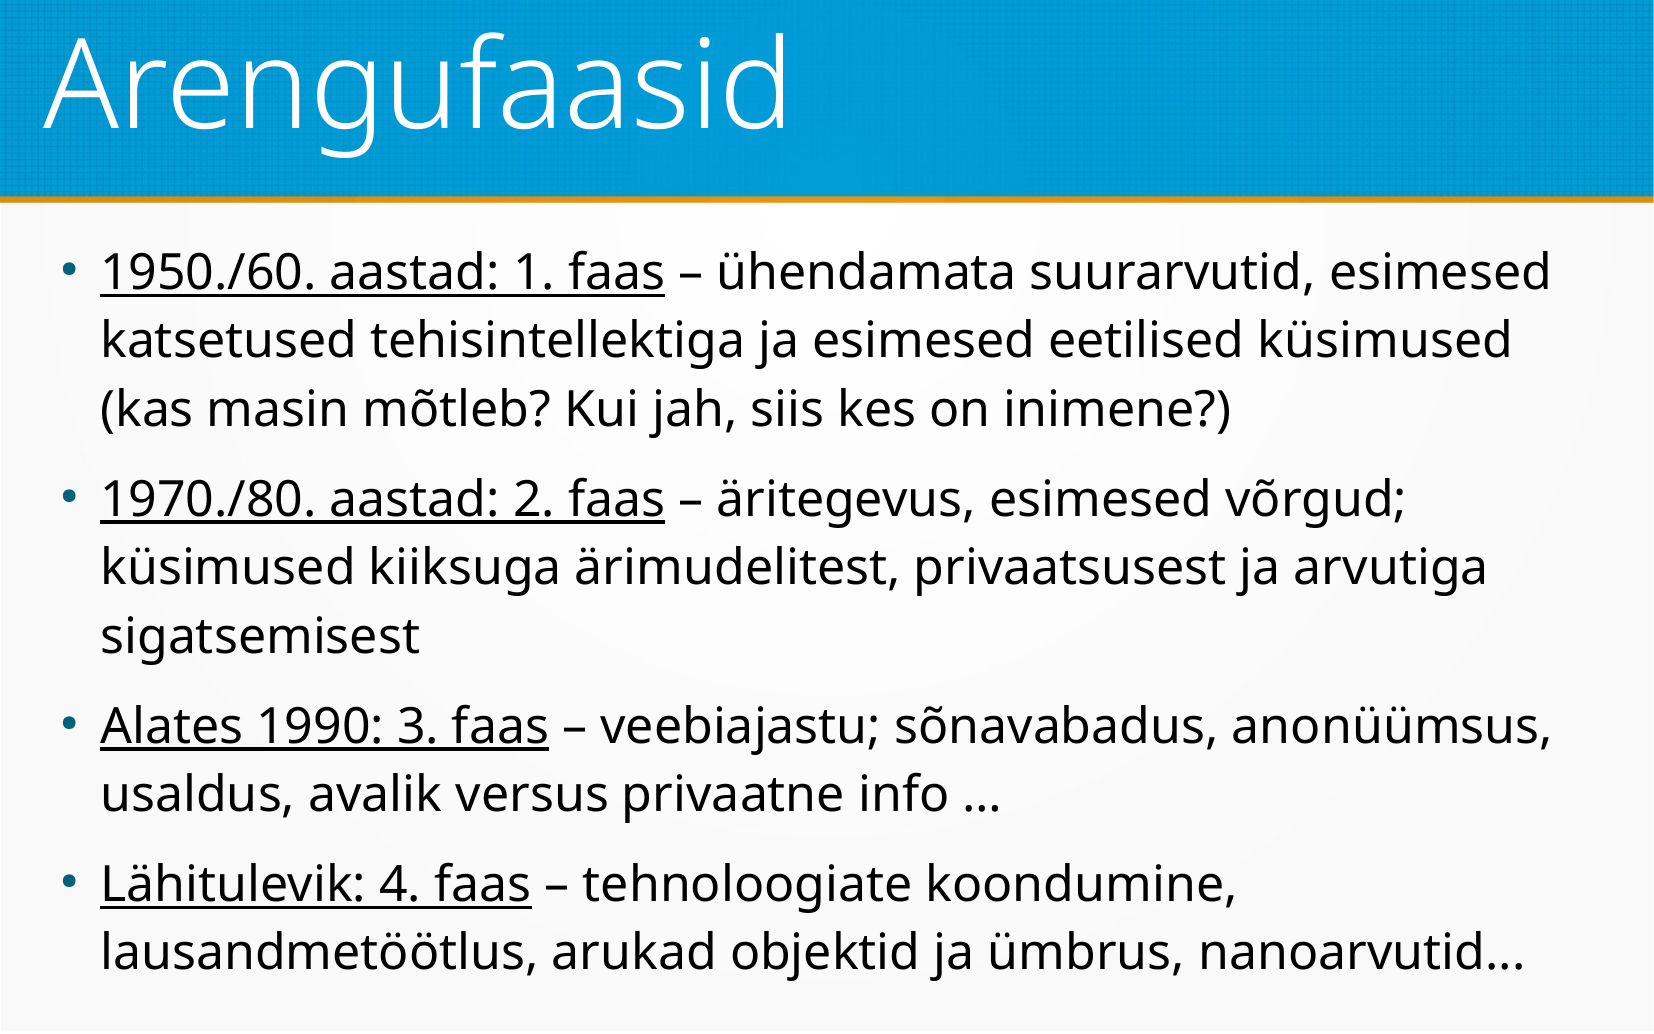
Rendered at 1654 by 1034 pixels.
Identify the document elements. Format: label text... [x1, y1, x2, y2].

list 1950./60. aastad: 1. faas – ühendamata suurarvutid, esimesed katsetused tehisintellektiga ja esimesed eetilised küsimused (kas masin mõtleb? Kui jah, siis kes on inimene?) 1970./80. aastad: 2. faas – äritegevus, esimesed võrgud; küsimused kiiksuga ärimudelitest, privaatsusest ja arvutiga sigatsemisest Alates 1990: 3. faas – veebiajastu; sõnavabadus, anonüümsus, usaldus, avalik versus privaatne info … Lähitulevik: 4. faas – tehnoloogiate koondumine, lausandmetöötlus, arukad objektid ja ümbrus, nanoarvutid... [47, 236, 1607, 1002]
picture [0, 195, 1654, 1034]
title Arengufaasid [43, 0, 1619, 166]
